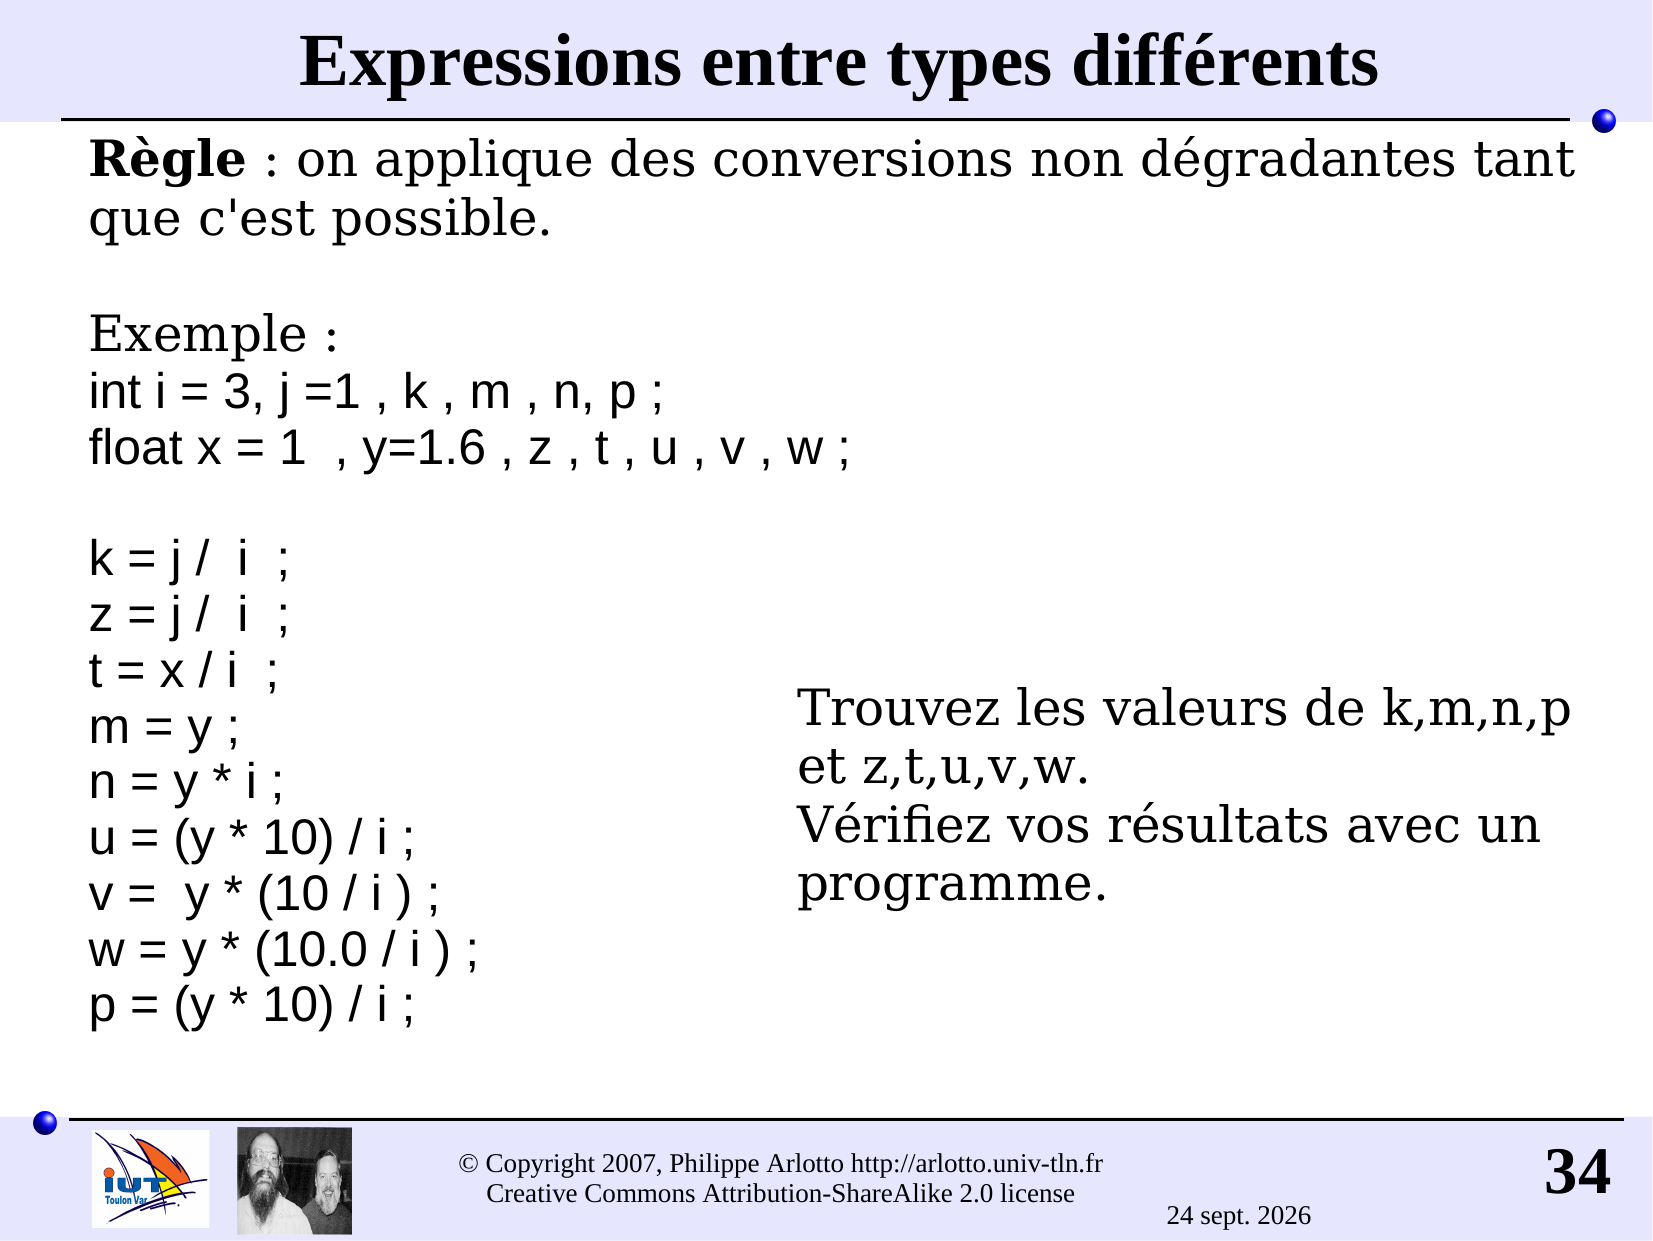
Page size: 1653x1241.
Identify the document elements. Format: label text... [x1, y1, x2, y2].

text_box Règle : on applique des conversions non dégradantes tant que c'est possible. Exemple : int i = 3, j =1 , k , m , n, p ; float x = 1 , y=1.6 , z , t , u , v , w ; k = j / i ; z = j / i ; t = x / i ; m = y ; n = y * i ; u = (y * 10) / i ; v = y * (10 / i ) ; w = y * (10.0 / i ) ; p = (y * 10) / i ; [88, 129, 1577, 1108]
picture [237, 1127, 352, 1235]
text_box Trouvez les valeurs de k,m,n,p et z,t,u,v,w. Vérifiez vos résultats avec un programme. [797, 679, 1574, 913]
title Expressions entre types différents [95, 11, 1585, 110]
